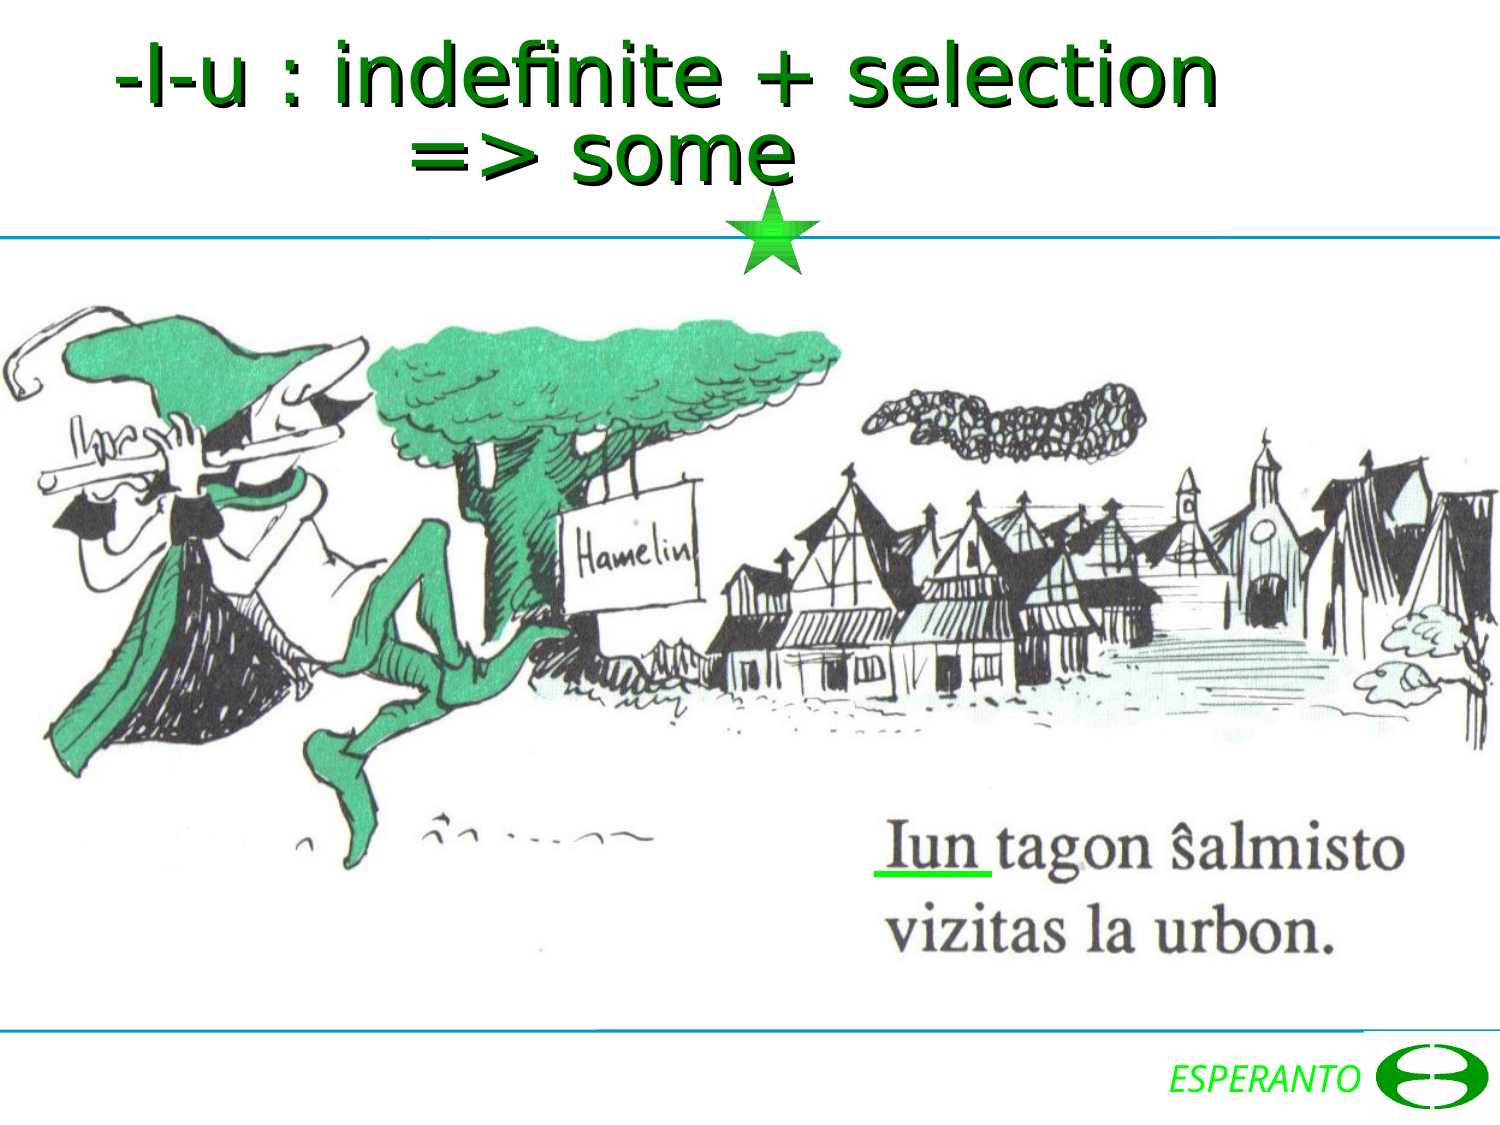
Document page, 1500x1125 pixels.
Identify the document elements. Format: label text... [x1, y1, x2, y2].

title -I-u : indefinite + selection => some [112, 0, 1448, 239]
picture [1364, 1032, 1500, 1122]
picture [0, 295, 1500, 966]
